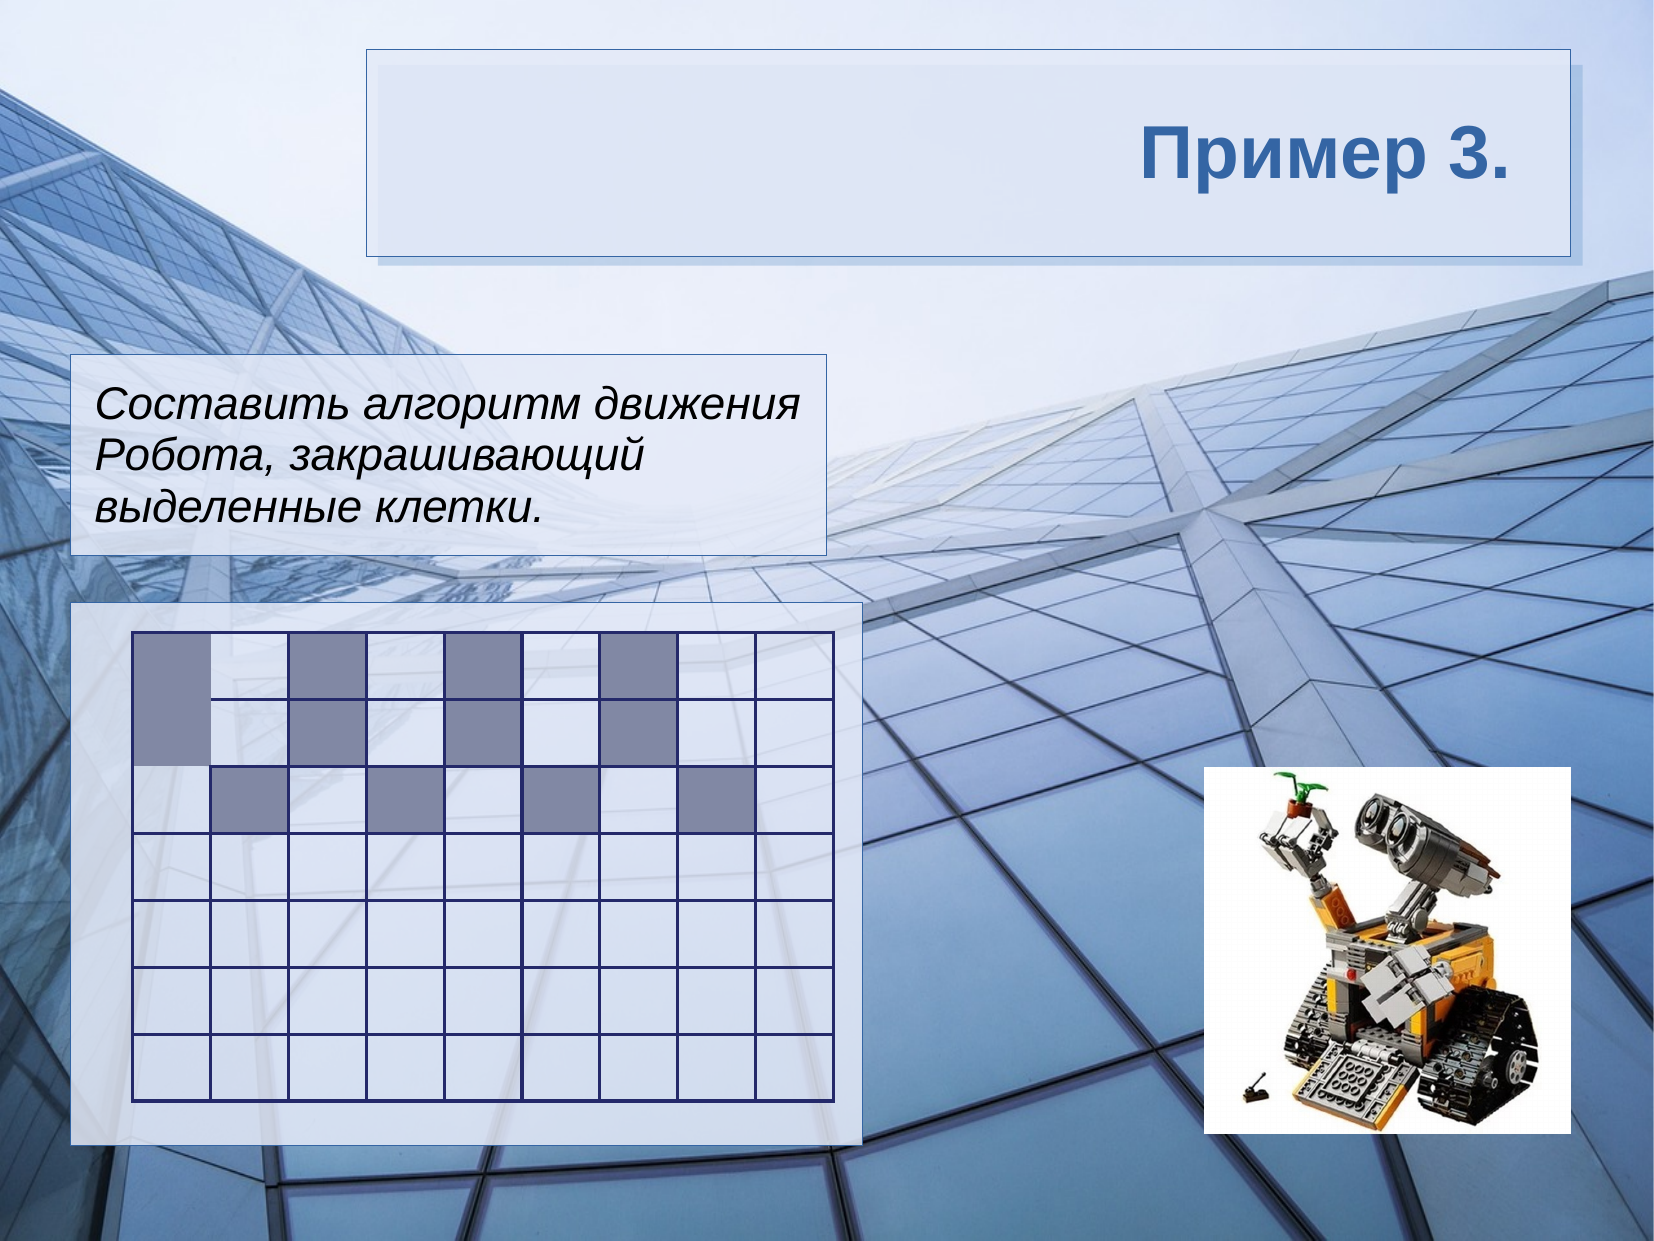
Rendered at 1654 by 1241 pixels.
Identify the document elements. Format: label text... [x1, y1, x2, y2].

table_cell [446, 768, 520, 832]
table_cell [212, 1036, 287, 1099]
table_cell [446, 969, 520, 1033]
table_cell [211, 701, 287, 765]
table_cell [134, 969, 209, 1033]
table_cell [134, 700, 211, 766]
table_cell [368, 1036, 443, 1099]
title Пример 3. [366, 49, 1571, 257]
table_cell [679, 1036, 754, 1099]
table_cell [134, 902, 209, 966]
table_header [679, 634, 754, 698]
table_cell [679, 768, 754, 832]
table_cell [368, 835, 443, 899]
table_header [524, 634, 598, 698]
table_cell [290, 768, 365, 832]
table_cell [679, 969, 754, 1033]
table_header [368, 634, 443, 698]
table_cell [368, 902, 443, 966]
table_cell [679, 835, 754, 899]
table_cell [601, 1036, 676, 1099]
table_cell [601, 835, 676, 899]
table_cell [757, 902, 832, 966]
table_cell [446, 835, 520, 899]
table_cell [134, 766, 209, 832]
table_cell [601, 701, 676, 765]
table_cell [757, 835, 832, 899]
table_cell [212, 768, 287, 832]
table_cell [134, 835, 209, 899]
text_box [70, 602, 863, 1146]
table_cell [290, 969, 365, 1033]
table_cell [446, 902, 520, 966]
table_cell [524, 835, 598, 899]
table_cell [601, 902, 676, 966]
text_box [377, 64, 1583, 266]
table_cell [757, 969, 832, 1033]
table_cell [601, 969, 676, 1033]
table_cell [679, 701, 754, 765]
table_header [446, 634, 520, 698]
table_cell [290, 701, 365, 765]
table_cell [601, 768, 676, 832]
table_cell [524, 701, 598, 765]
table_cell [757, 768, 832, 832]
table_cell [290, 1036, 365, 1099]
table_cell [368, 701, 443, 765]
table_cell [446, 701, 520, 765]
table_cell [524, 902, 598, 966]
table_cell [446, 1036, 520, 1099]
table_cell [134, 1036, 209, 1099]
table_cell [368, 768, 443, 832]
table_cell [212, 902, 287, 966]
table_cell [290, 835, 365, 899]
table_header [601, 634, 676, 698]
table_cell [524, 768, 598, 832]
table_header [134, 634, 211, 700]
table_cell [212, 969, 287, 1033]
picture [0, 0, 1654, 1241]
table_cell [757, 701, 832, 765]
table_cell [290, 902, 365, 966]
table_header [757, 634, 832, 698]
table_cell [524, 1036, 598, 1099]
table_cell [524, 969, 598, 1033]
table_header [290, 634, 365, 698]
table_cell [757, 1036, 832, 1099]
table_cell [212, 835, 287, 899]
text_box Составить алгоритм движения Робота, закрашивающий выделенные клетки. [70, 354, 827, 556]
table_header [211, 634, 287, 698]
table_cell [368, 969, 443, 1033]
table_cell [679, 902, 754, 966]
